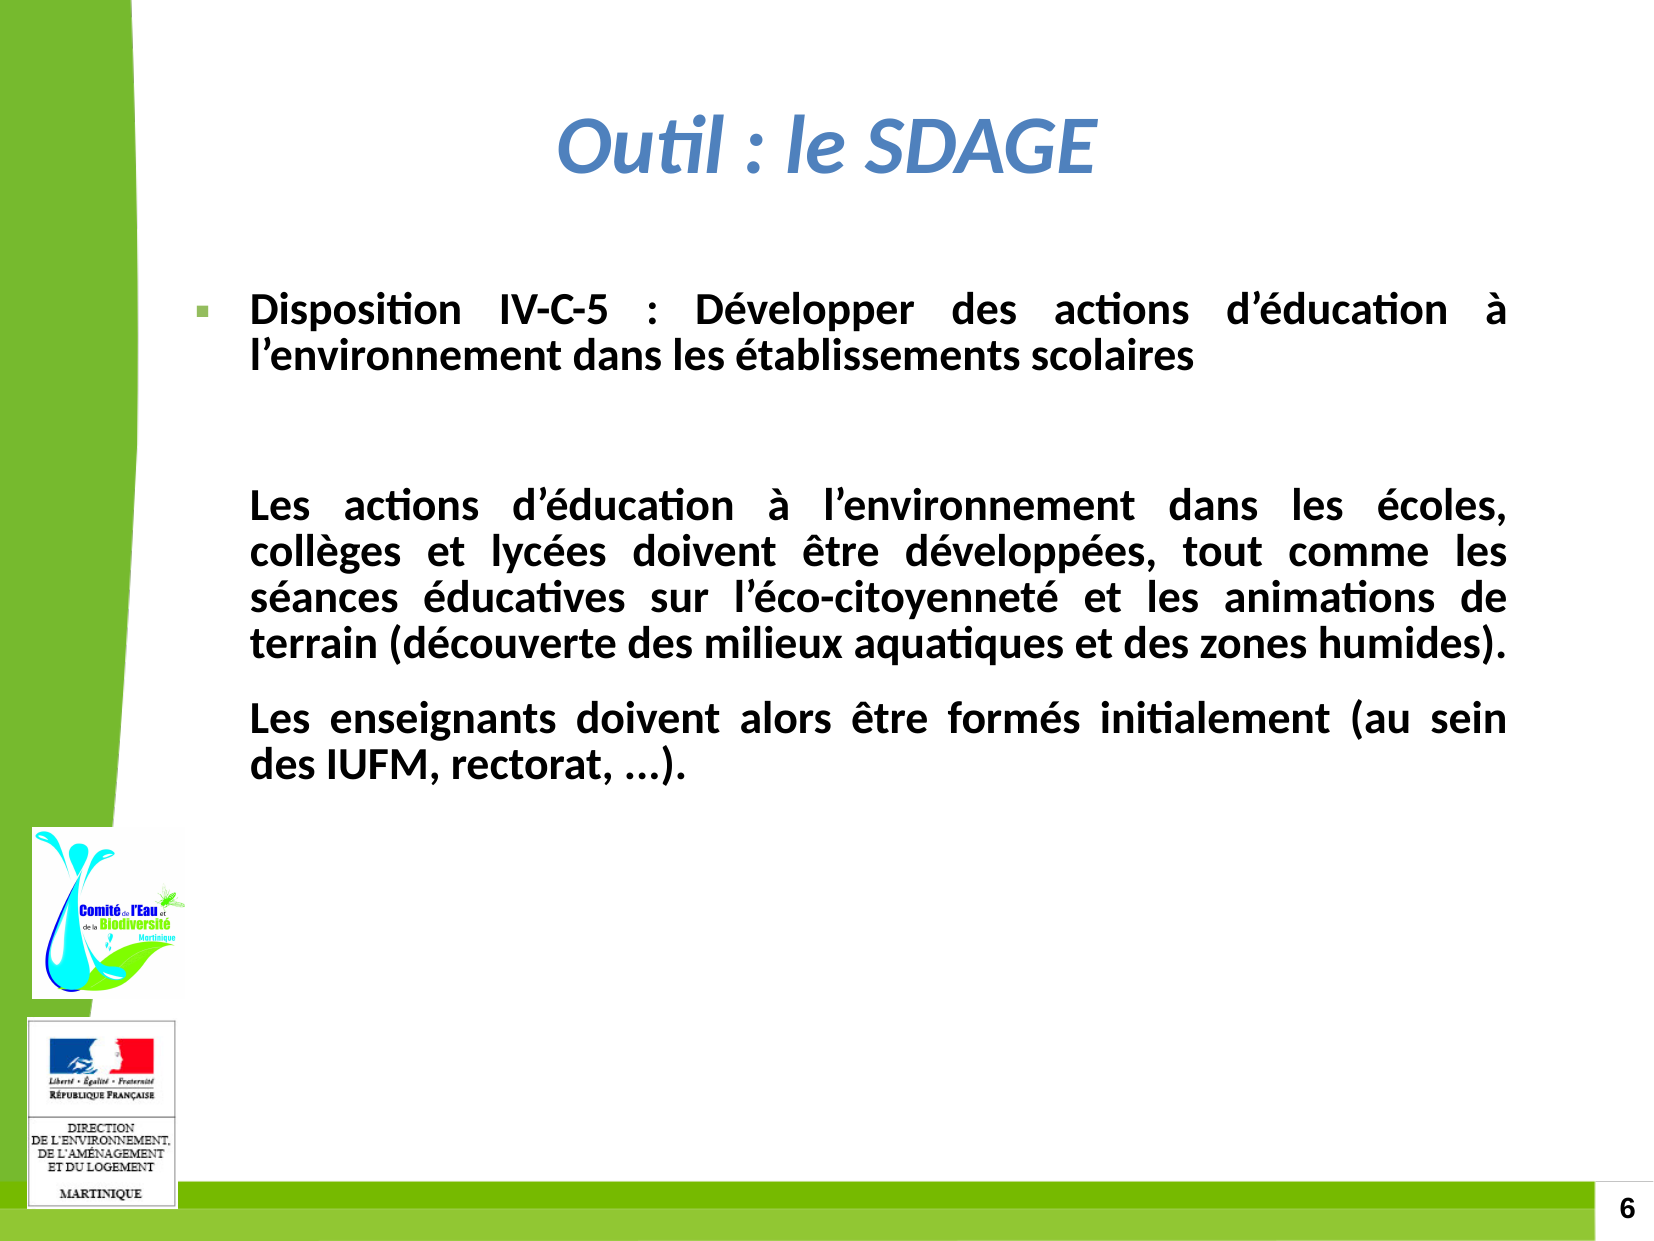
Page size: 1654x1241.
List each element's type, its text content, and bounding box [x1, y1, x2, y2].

picture [0, 0, 1654, 1241]
list Disposition IV-C-5 : Développer des actions d’éducation à l’environnement dans les établissements scolaires Les actions d’éducation à l’environnement dans les écoles, collèges et lycées doivent être développées, tout comme les séances éducatives sur l’éco-citoyenneté et les animations de terrain (découverte des milieux aquatiques et des zones humides). Les enseignants doivent alors être formés initialement (au sein des IUFM, rectorat, ...). [179, 290, 1509, 1153]
title Outil : le SDAGE [82, 49, 1571, 257]
